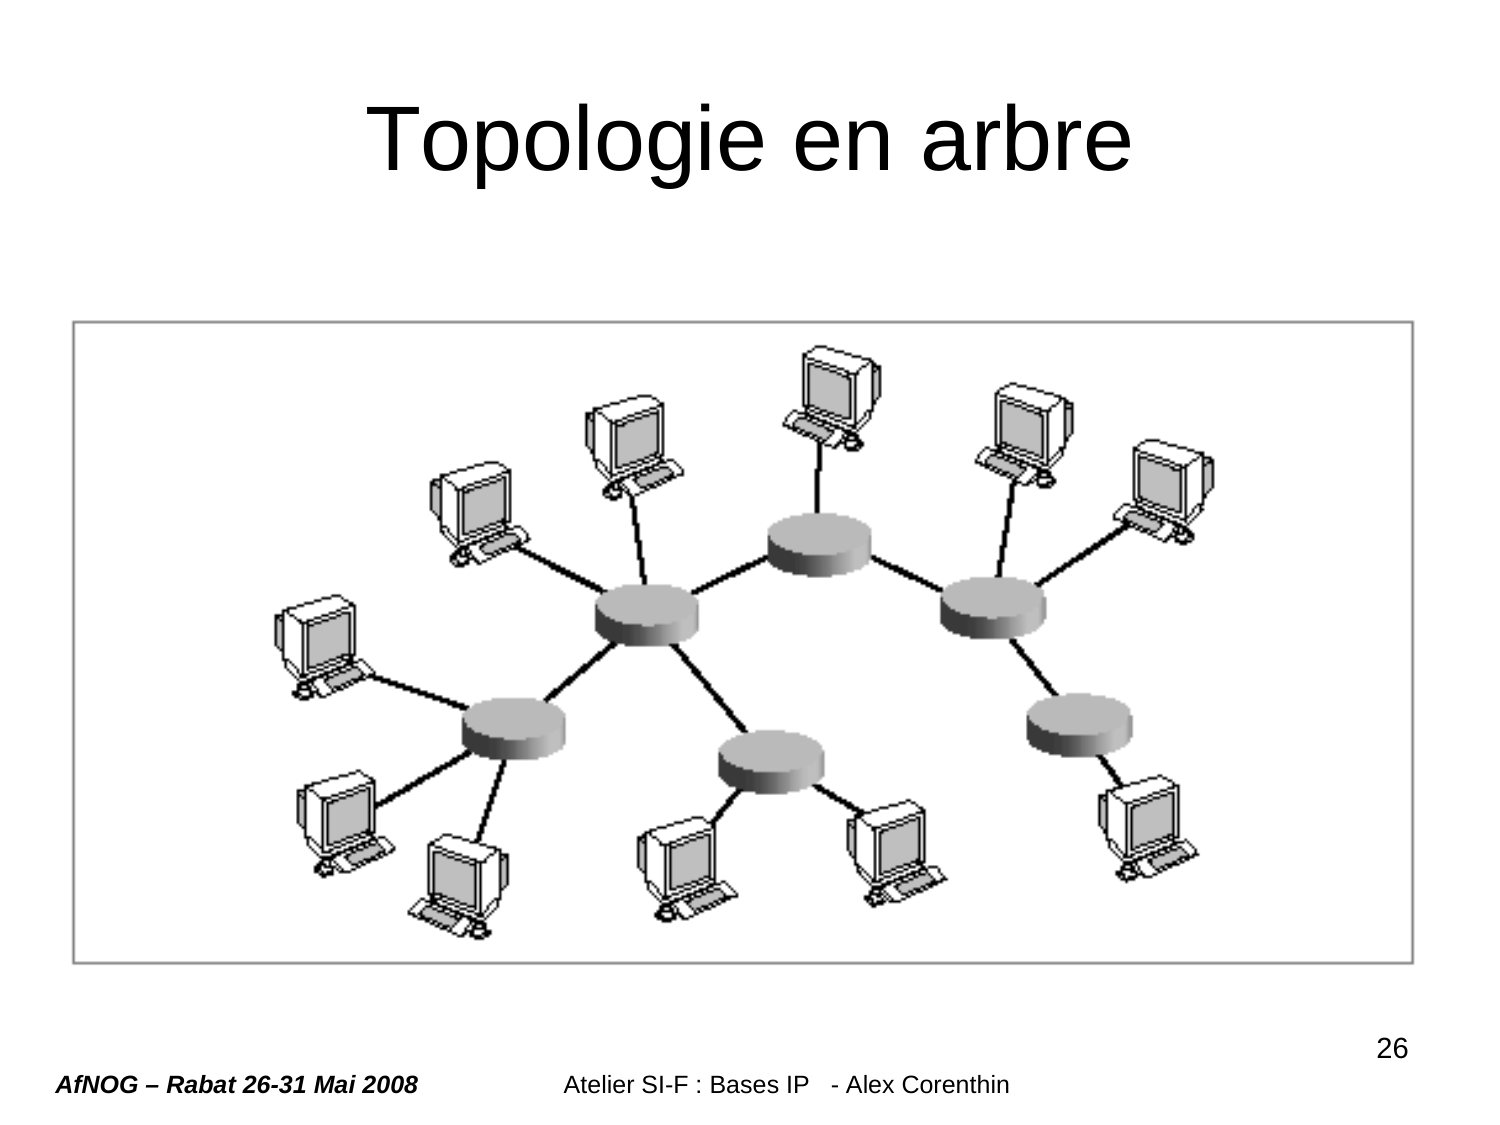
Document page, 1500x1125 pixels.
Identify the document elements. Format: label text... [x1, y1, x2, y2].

title Topologie en arbre [75, 45, 1426, 233]
picture [41, 292, 1459, 976]
